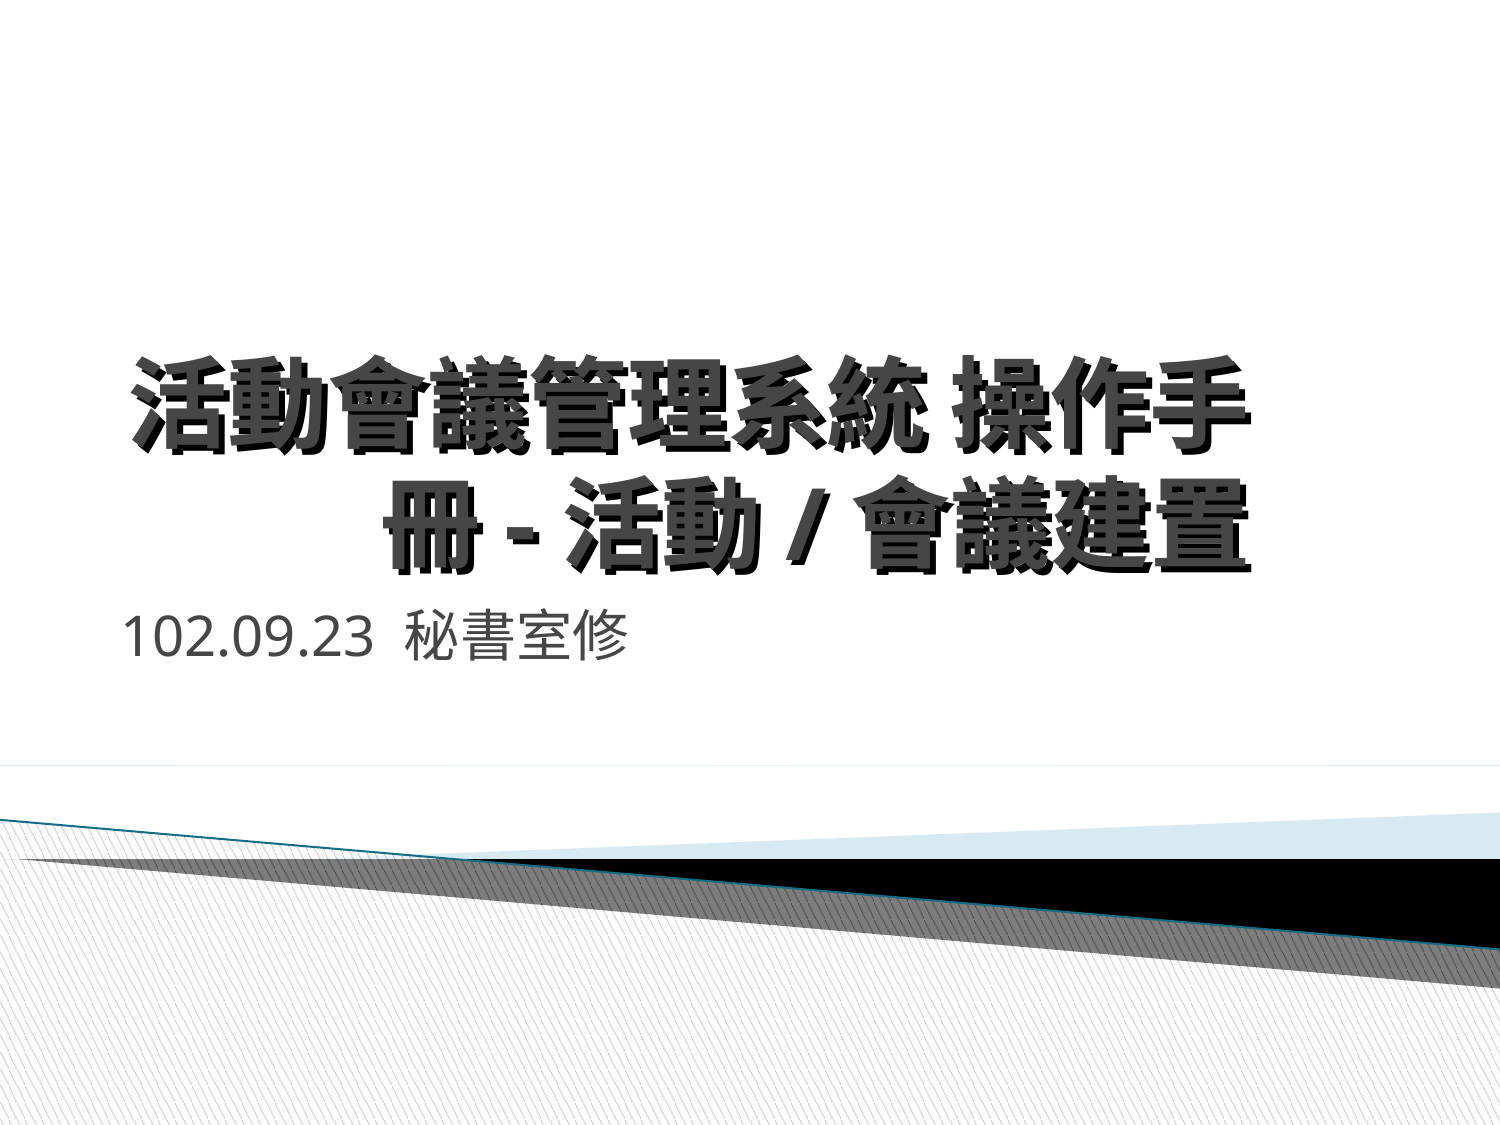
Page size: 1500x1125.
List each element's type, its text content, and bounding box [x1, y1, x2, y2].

title 活動會議管理系統 操作手冊-活動/會議建置 [112, 287, 1388, 588]
subtitle 102.09.23 秘書室修 [112, 592, 1388, 790]
